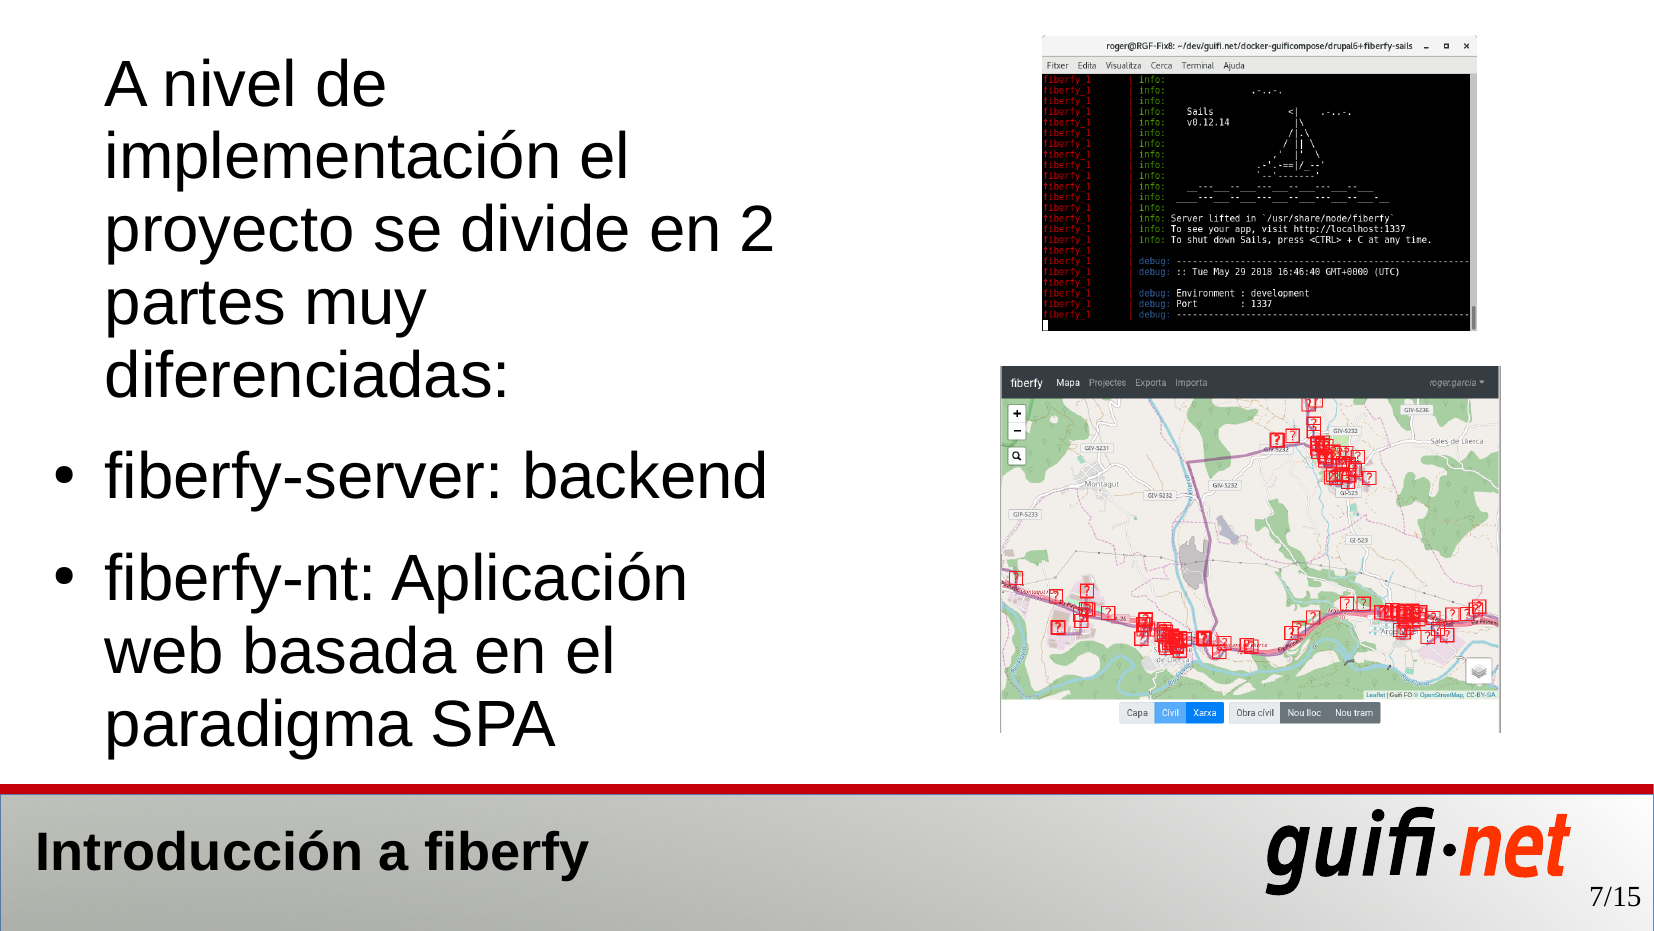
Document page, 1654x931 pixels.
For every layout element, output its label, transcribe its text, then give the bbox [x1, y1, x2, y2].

picture [1000, 366, 1501, 733]
picture [1042, 35, 1477, 331]
title Introducción a fiberfy [35, 804, 1182, 898]
list A nivel de implementación el proyecto se divide en 2 partes muy diferenciadas: fiberfy-server: backend fiberfy-nt: Aplicación web basada en el paradigma SPA [35, 47, 827, 768]
